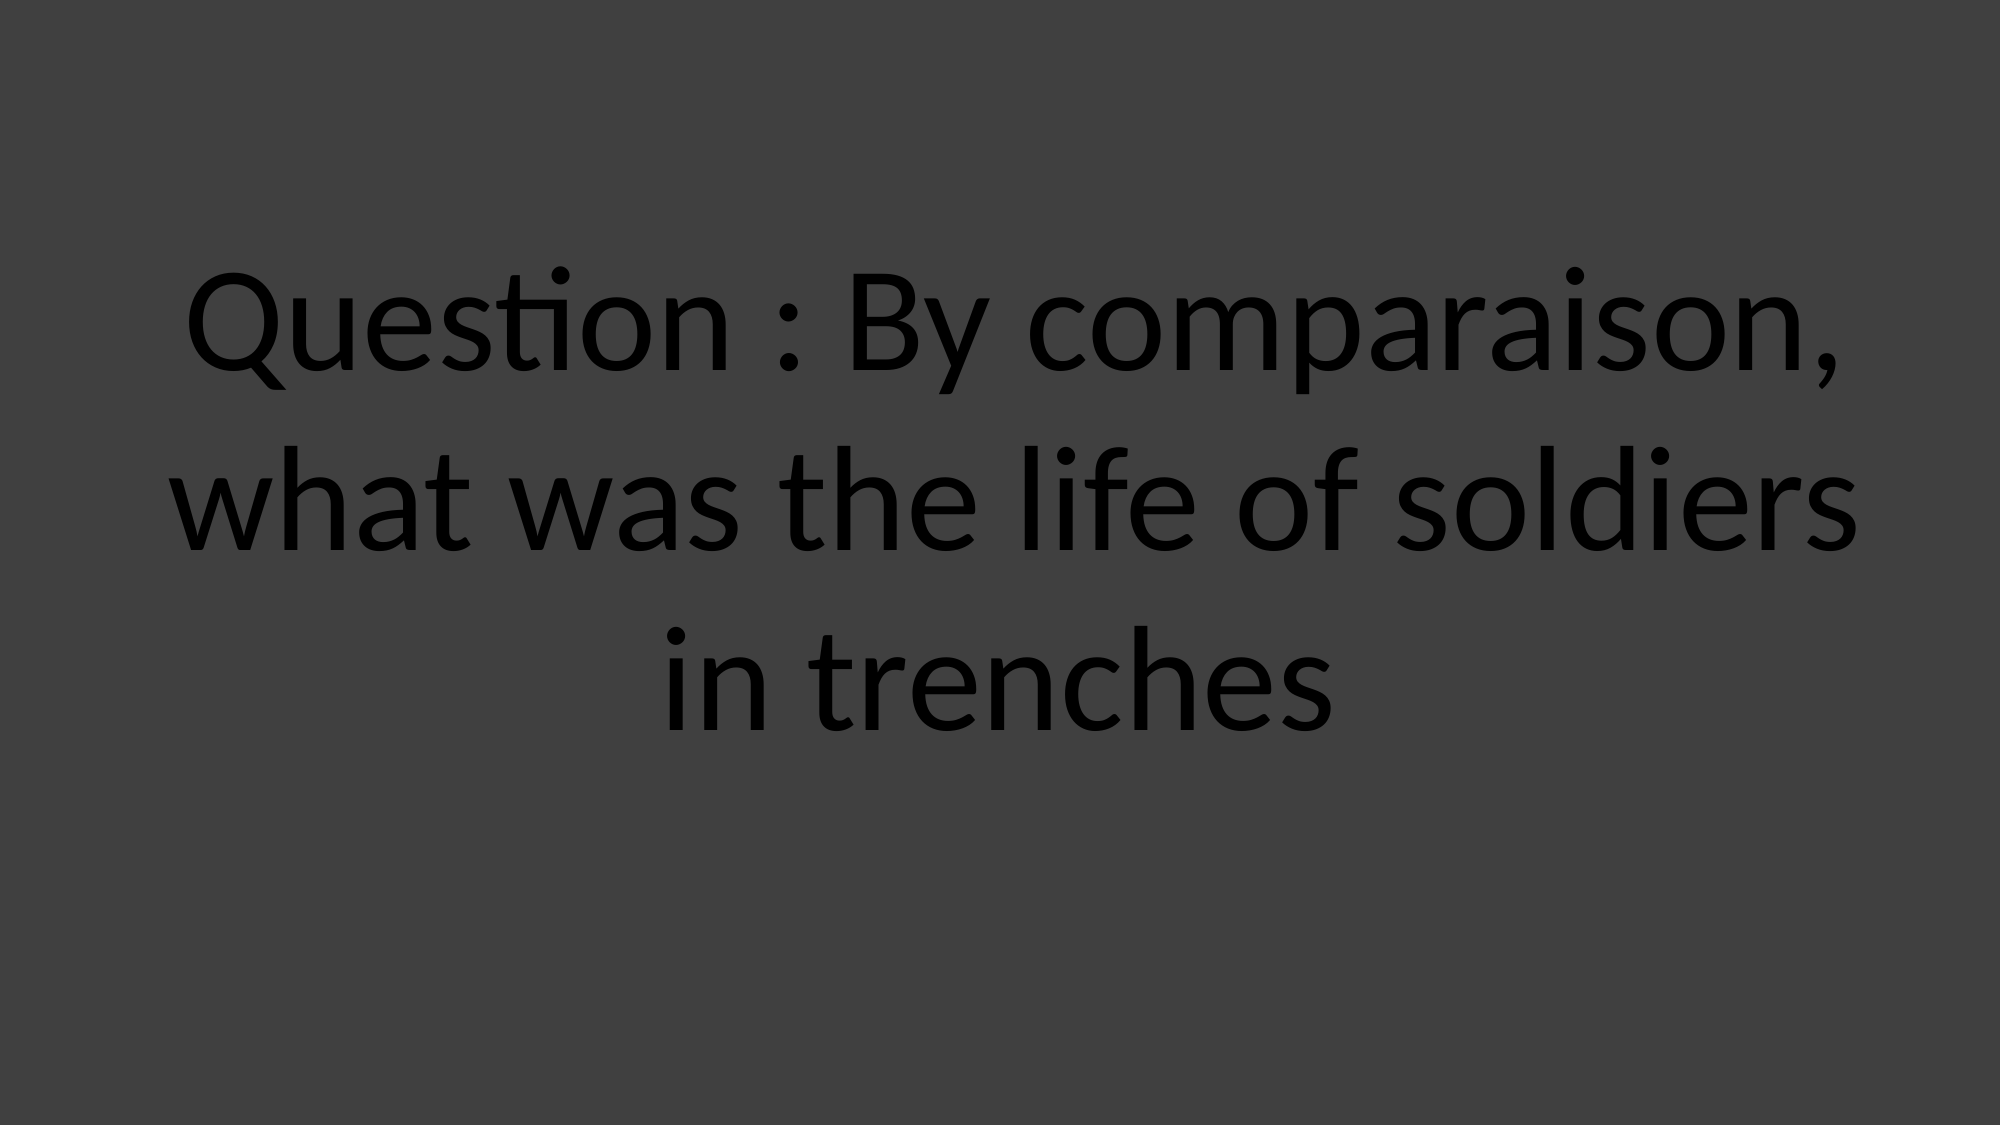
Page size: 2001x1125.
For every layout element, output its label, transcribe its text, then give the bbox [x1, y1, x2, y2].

text_box Question : By comparaison, what was the life of soldiers in trenches [150, 213, 1880, 768]
